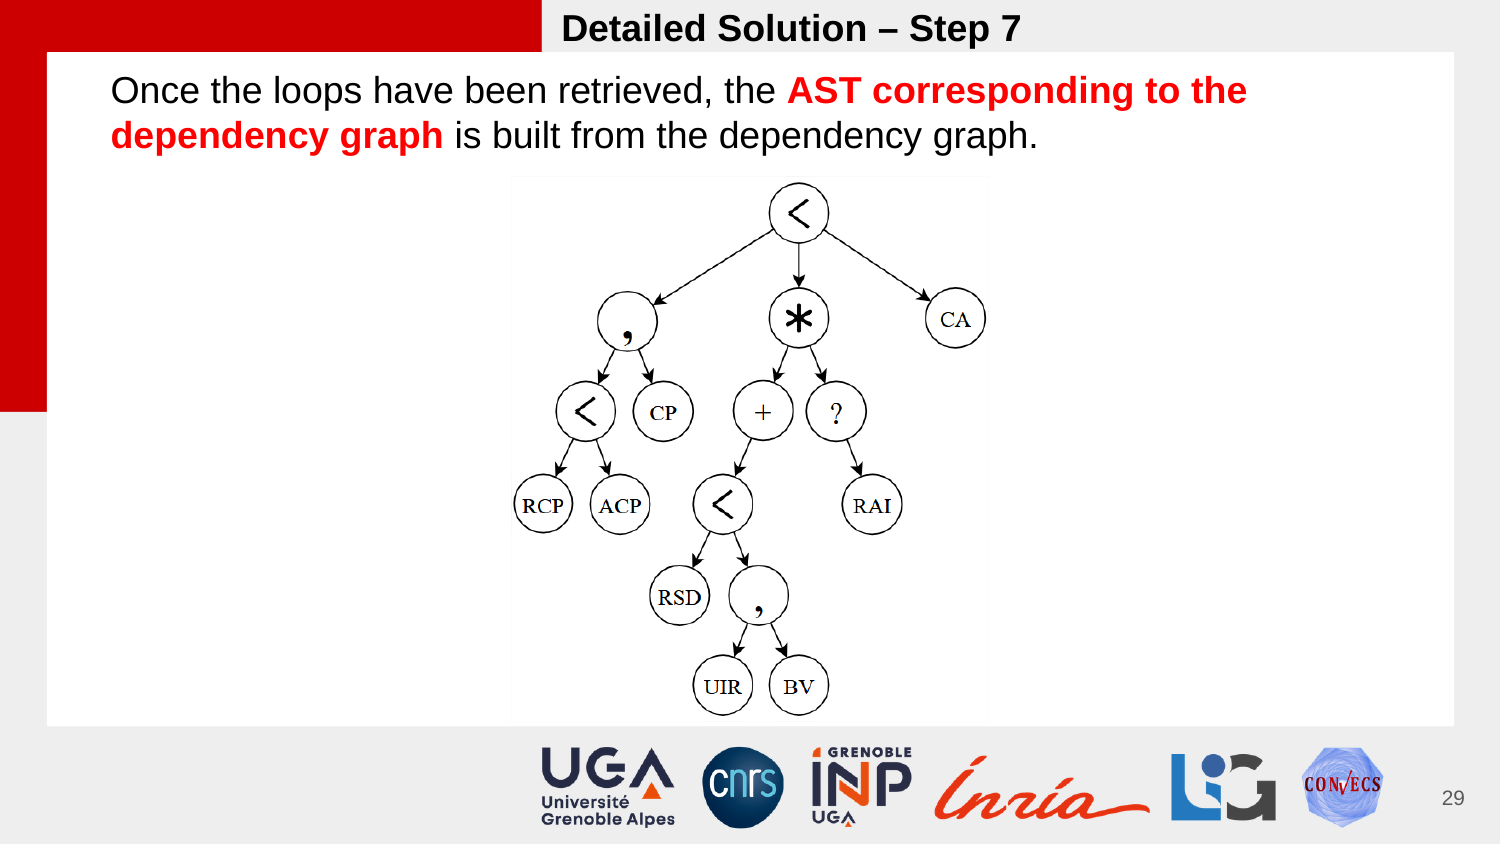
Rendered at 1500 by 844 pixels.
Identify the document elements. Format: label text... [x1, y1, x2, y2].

text_box Once the loops have been retrieved, the AST corresponding to the dependency graph is built from the dependency graph. [95, 62, 1405, 220]
picture [0, 0, 1500, 844]
text_box Detailed Solution – Step 7 [546, 0, 1441, 55]
slide_number <numéro> [1389, 764, 1480, 830]
